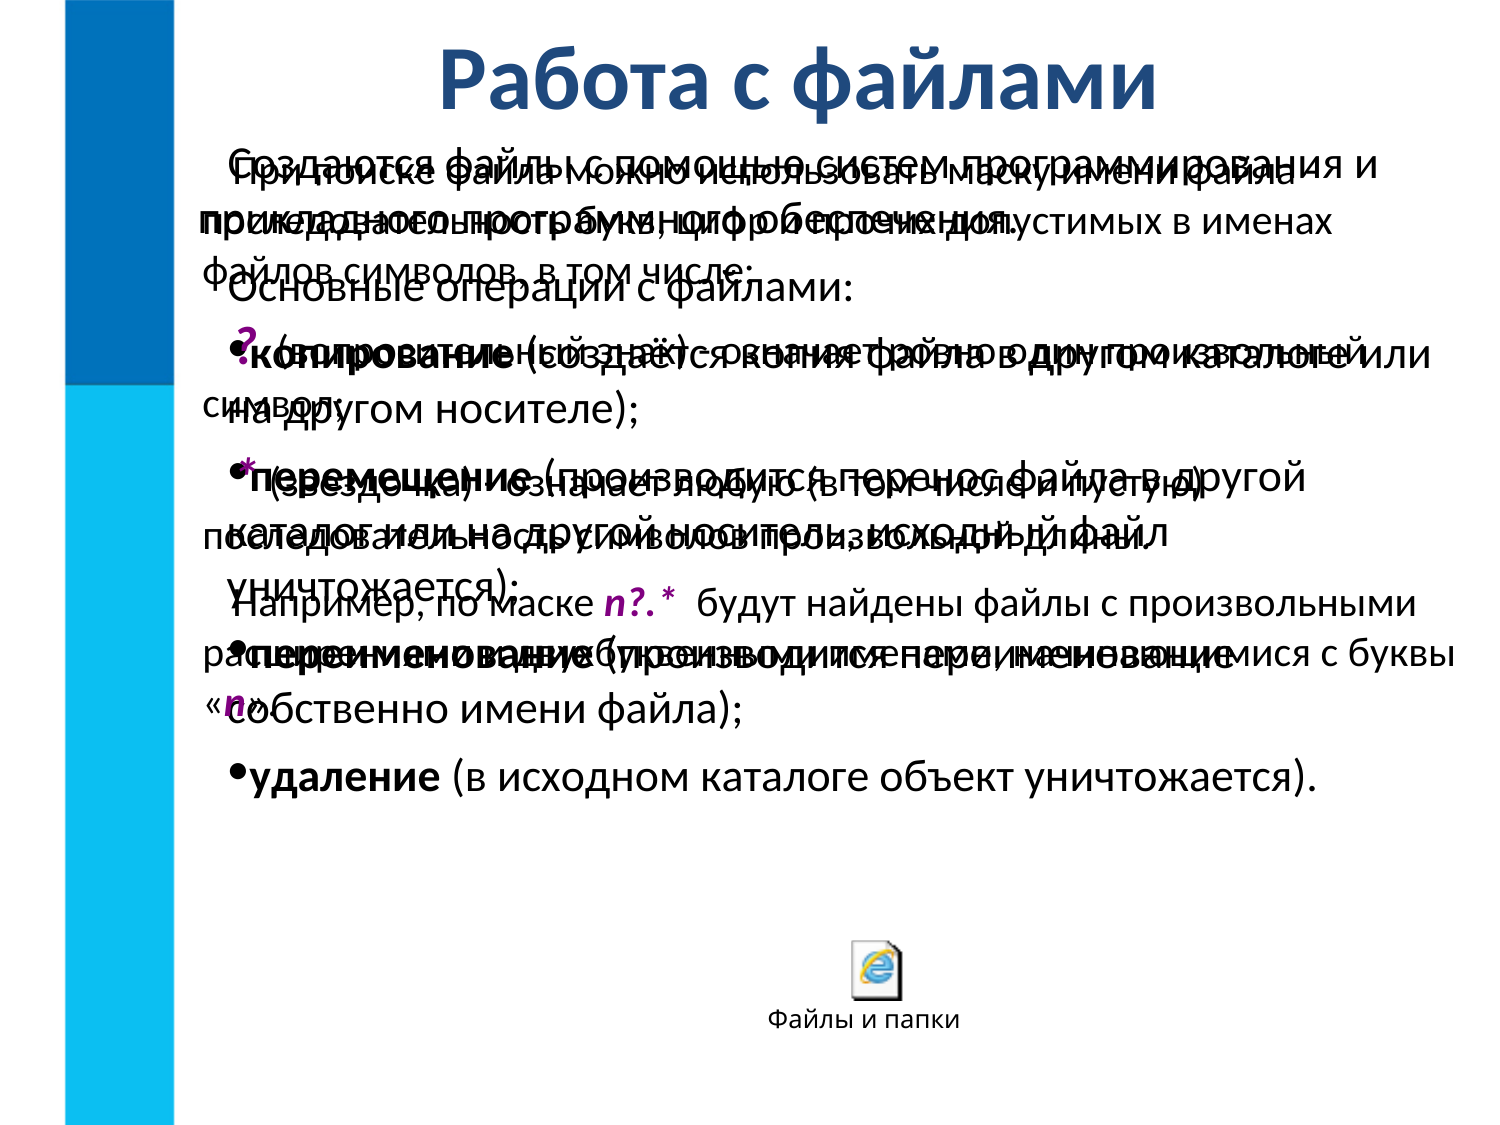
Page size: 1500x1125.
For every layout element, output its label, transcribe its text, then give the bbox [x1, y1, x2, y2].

text_box Создаются файлы с помощью систем программирования и прикладного программного обеспечения. Основные операции с файлами: копирование (создаётся копия файла в другом каталоге или на другом носителе); перемещение (производится перенос файла в другой каталог или на другой носитель, исходный файл уничтожается); переименование (производится переименование собственно имени файла); удаление (в исходном каталоге объект уничтожается). [183, 125, 1459, 808]
picture [0, 0, 1500, 1125]
text_box Файлы и папки [767, 1003, 975, 1034]
text_box Работа с файлами [183, 30, 1437, 125]
text_box При поиске файла можно использовать маску имени файла - последовательность букв, цифр и прочих допустимых в именах файлов символов, в том числе: ? (вопросительный знак) - означает ровно один произвольный символ; * (звездочка) - означает любую (в том числе и пустую) последовательность символов произвольной длины. Например, по маске n?.* будут найдены файлы с произвольными расширениями и двухбуквенными именами, начинающимися с буквы «n». [187, 135, 1476, 733]
